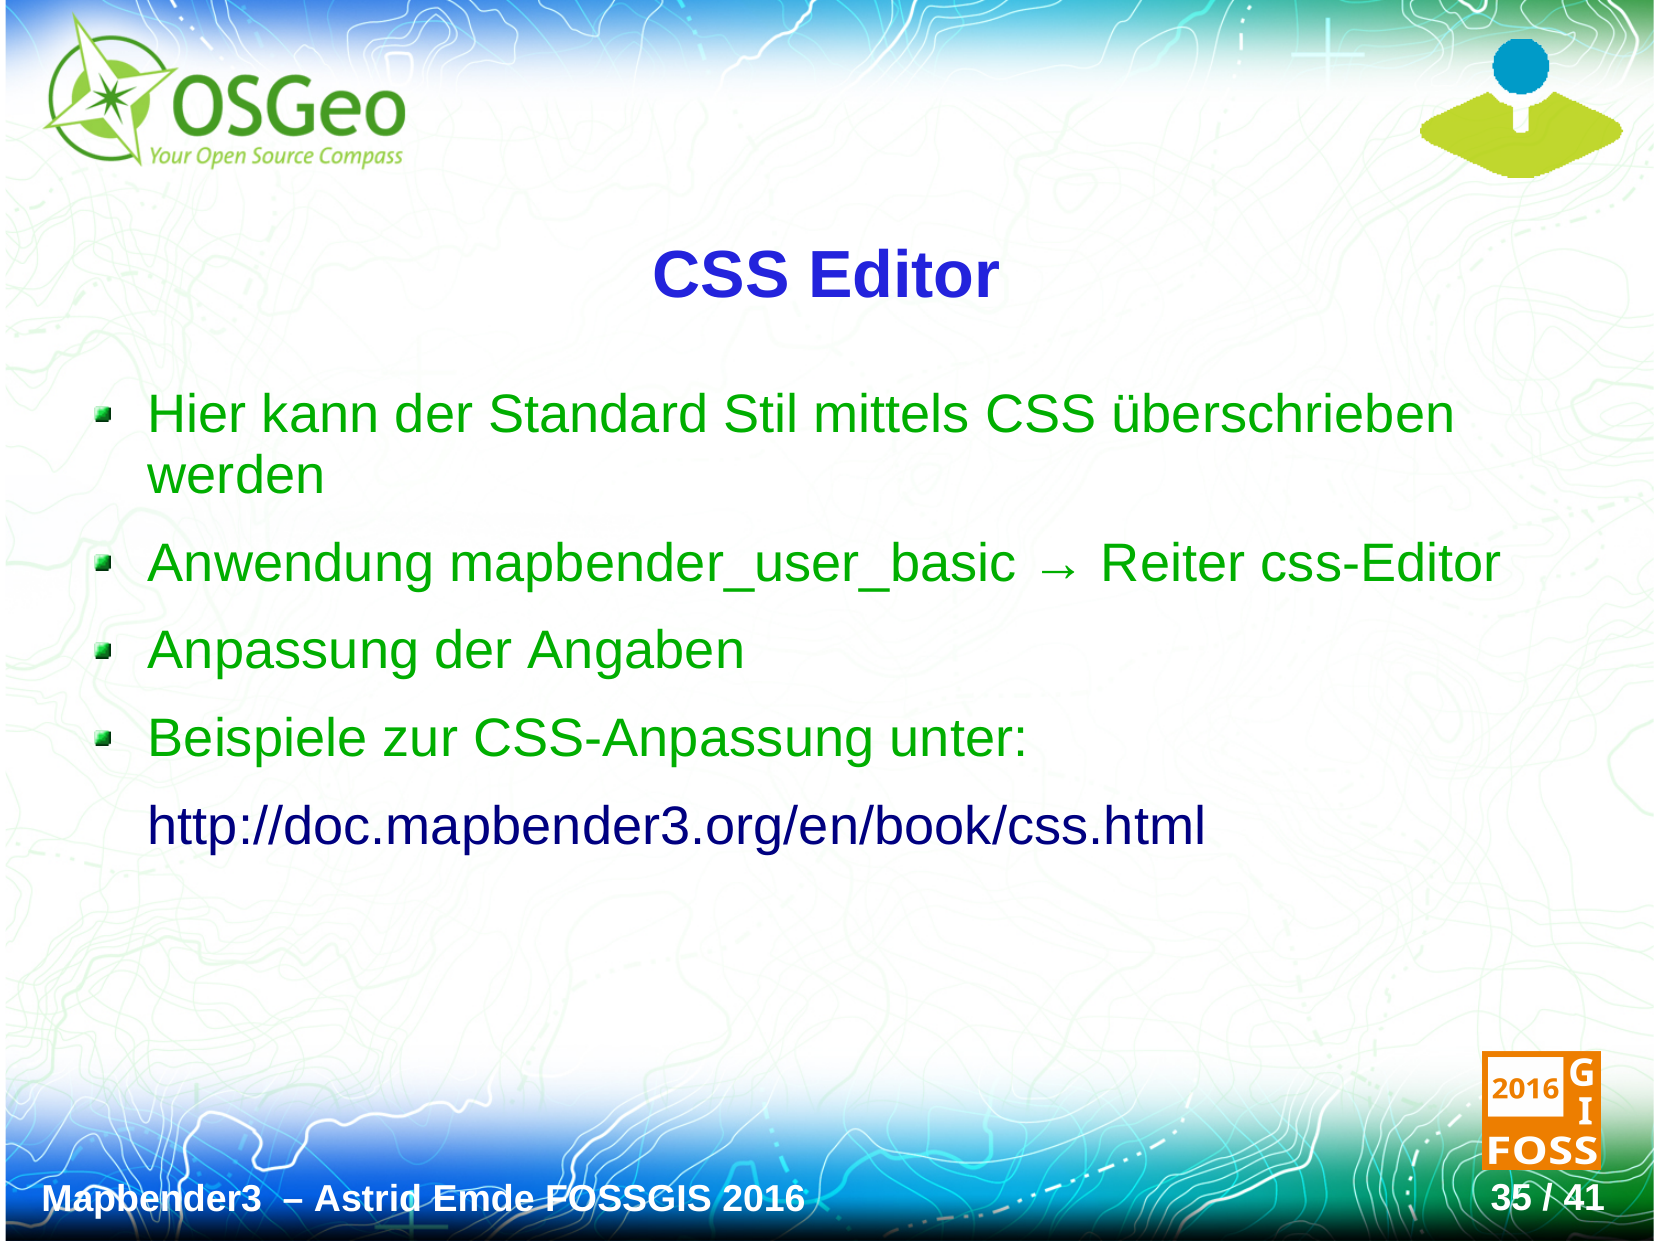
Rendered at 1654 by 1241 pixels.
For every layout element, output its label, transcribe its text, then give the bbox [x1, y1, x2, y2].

picture [5, 0, 1654, 1241]
list Hier kann der Standard Stil mittels CSS überschrieben werden Anwendung mapbender_user_basic → Reiter css-Editor Anpassung der Angaben Beispiele zur CSS-Anpassung unter: http://doc.mapbender3.org/en/book/css.html [76, 383, 1565, 1203]
title CSS Editor [82, 200, 1571, 349]
